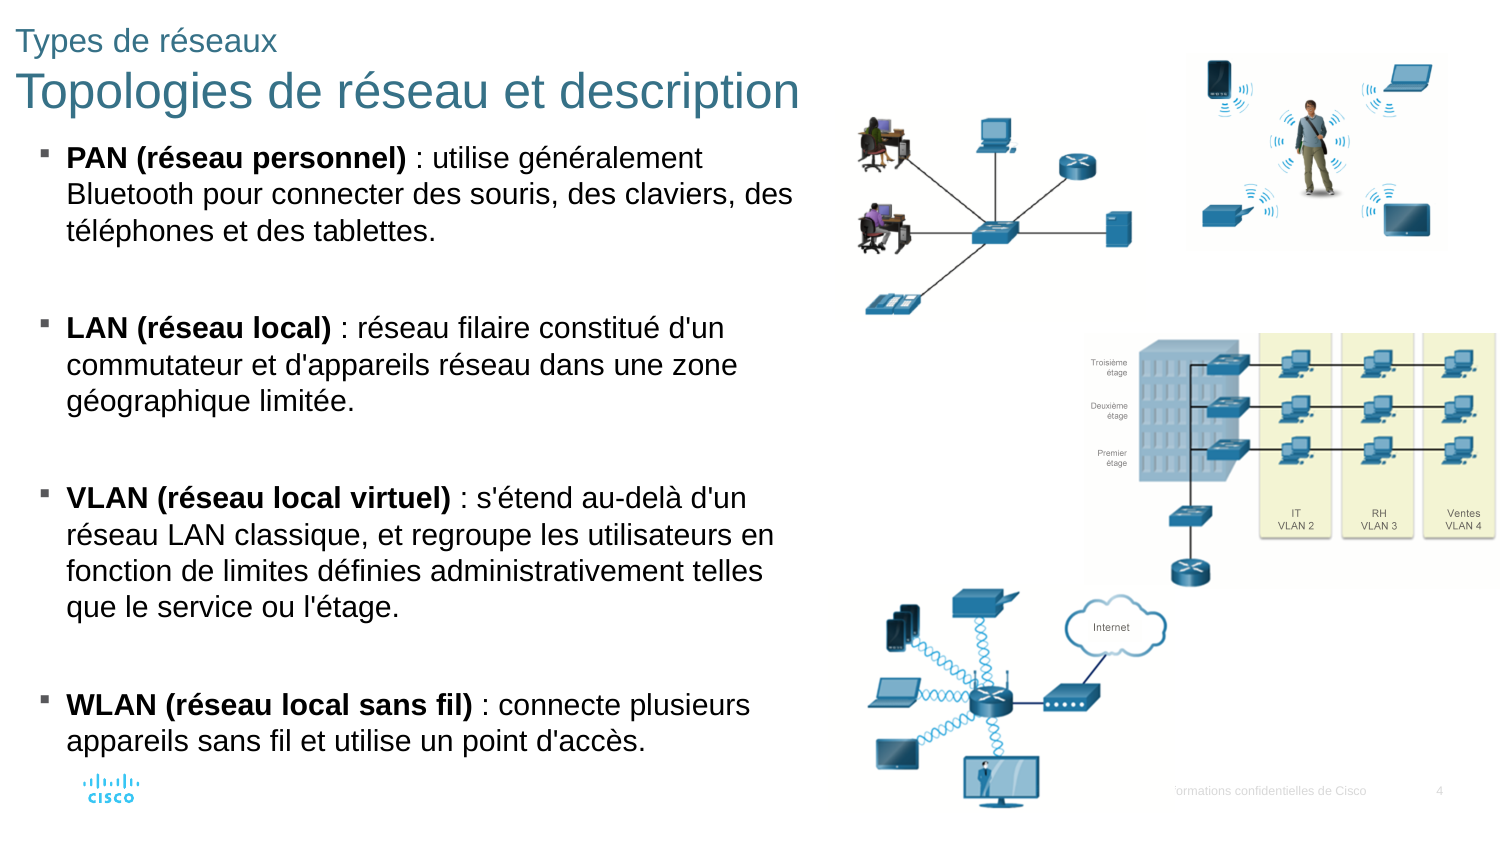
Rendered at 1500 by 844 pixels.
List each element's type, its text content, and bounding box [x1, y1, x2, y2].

picture [835, 108, 1146, 322]
picture [828, 333, 1500, 813]
picture [1186, 53, 1448, 251]
list PAN (réseau personnel) : utilise généralement Bluetooth pour connecter des souris, des claviers, des téléphones et des tablettes. LAN (réseau local) : réseau filaire constitué d'un commutateur et d'appareils réseau dans une zone géographique limitée. VLAN (réseau local virtuel) : s'étend au-delà d'un réseau LAN classique, et regroupe les utilisateurs en fonction de limites définies administrativement telles que le service ou l'étage. WLAN (réseau local sans fil) : connecte plusieurs appareils sans fil et utilise un point d'accès. [23, 131, 840, 813]
title Types de réseaux Topologies de réseau et description [0, 6, 840, 131]
